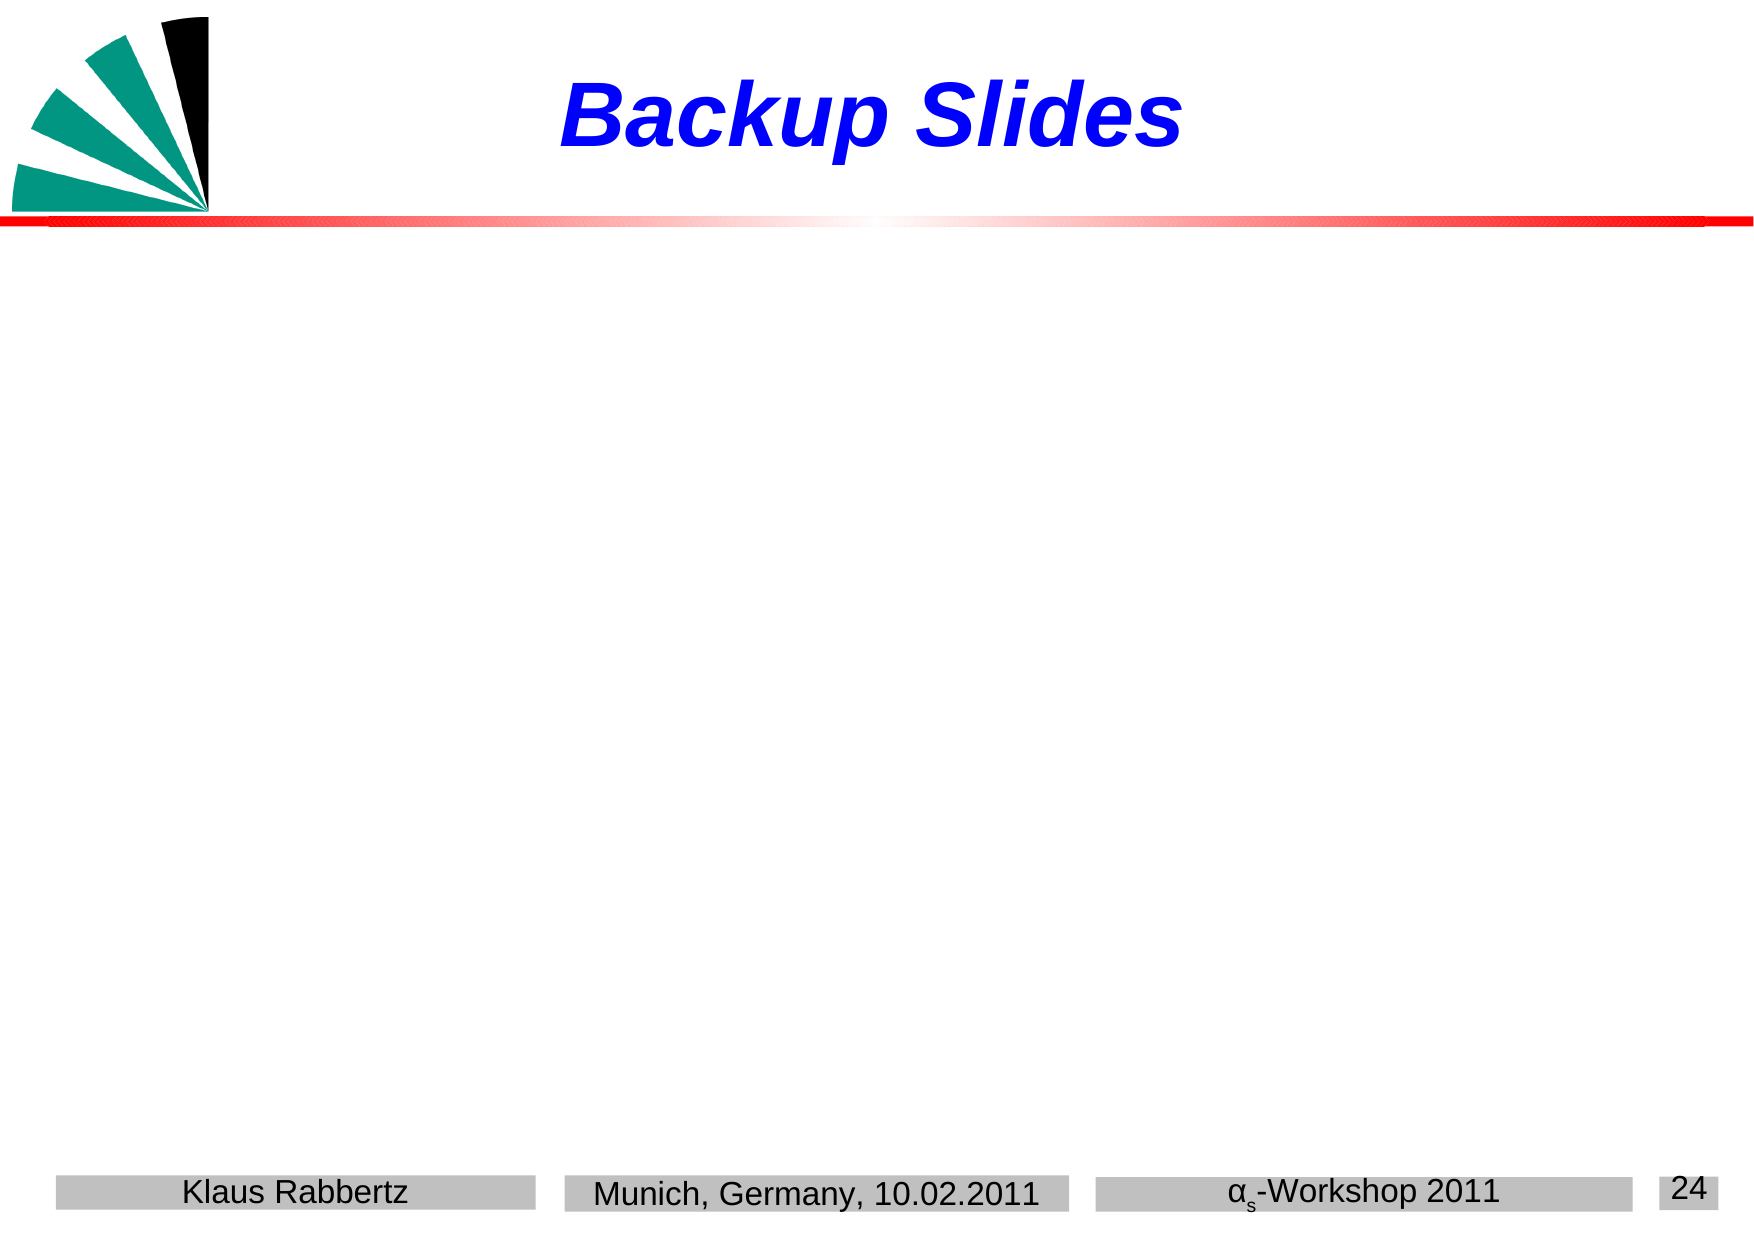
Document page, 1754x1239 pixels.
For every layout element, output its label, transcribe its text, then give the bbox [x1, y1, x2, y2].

title Backup Slides [220, 16, 1525, 213]
picture [12, 17, 209, 214]
